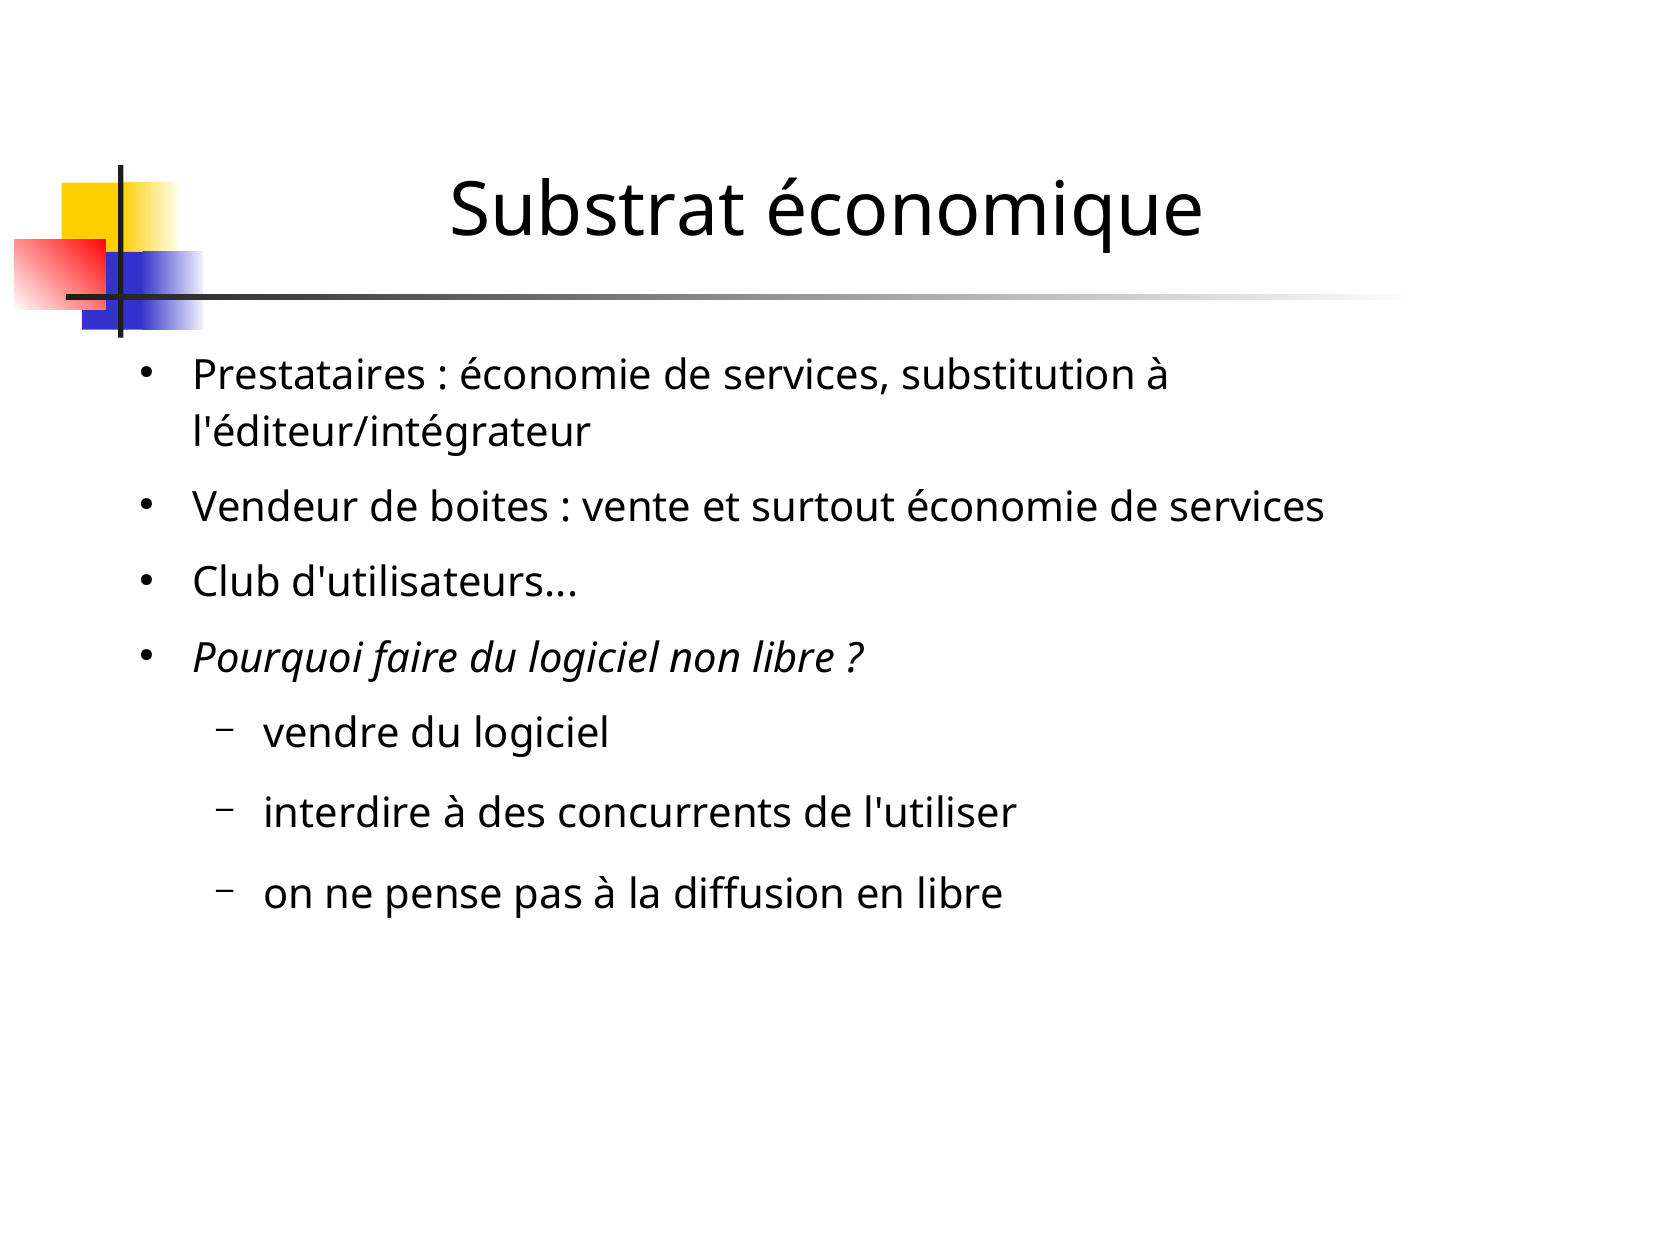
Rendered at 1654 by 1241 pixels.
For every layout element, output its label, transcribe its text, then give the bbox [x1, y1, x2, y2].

title Substrat économique [121, 102, 1534, 311]
list Prestataires : économie de services, substitution à l'éditeur/intégrateur Vendeur de boites : vente et surtout économie de services Club d'utilisateurs... Pourquoi faire du logiciel non libre ? vendre du logiciel interdire à des concurrents de l'utiliser on ne pense pas à la diffusion en libre [121, 344, 1534, 1112]
